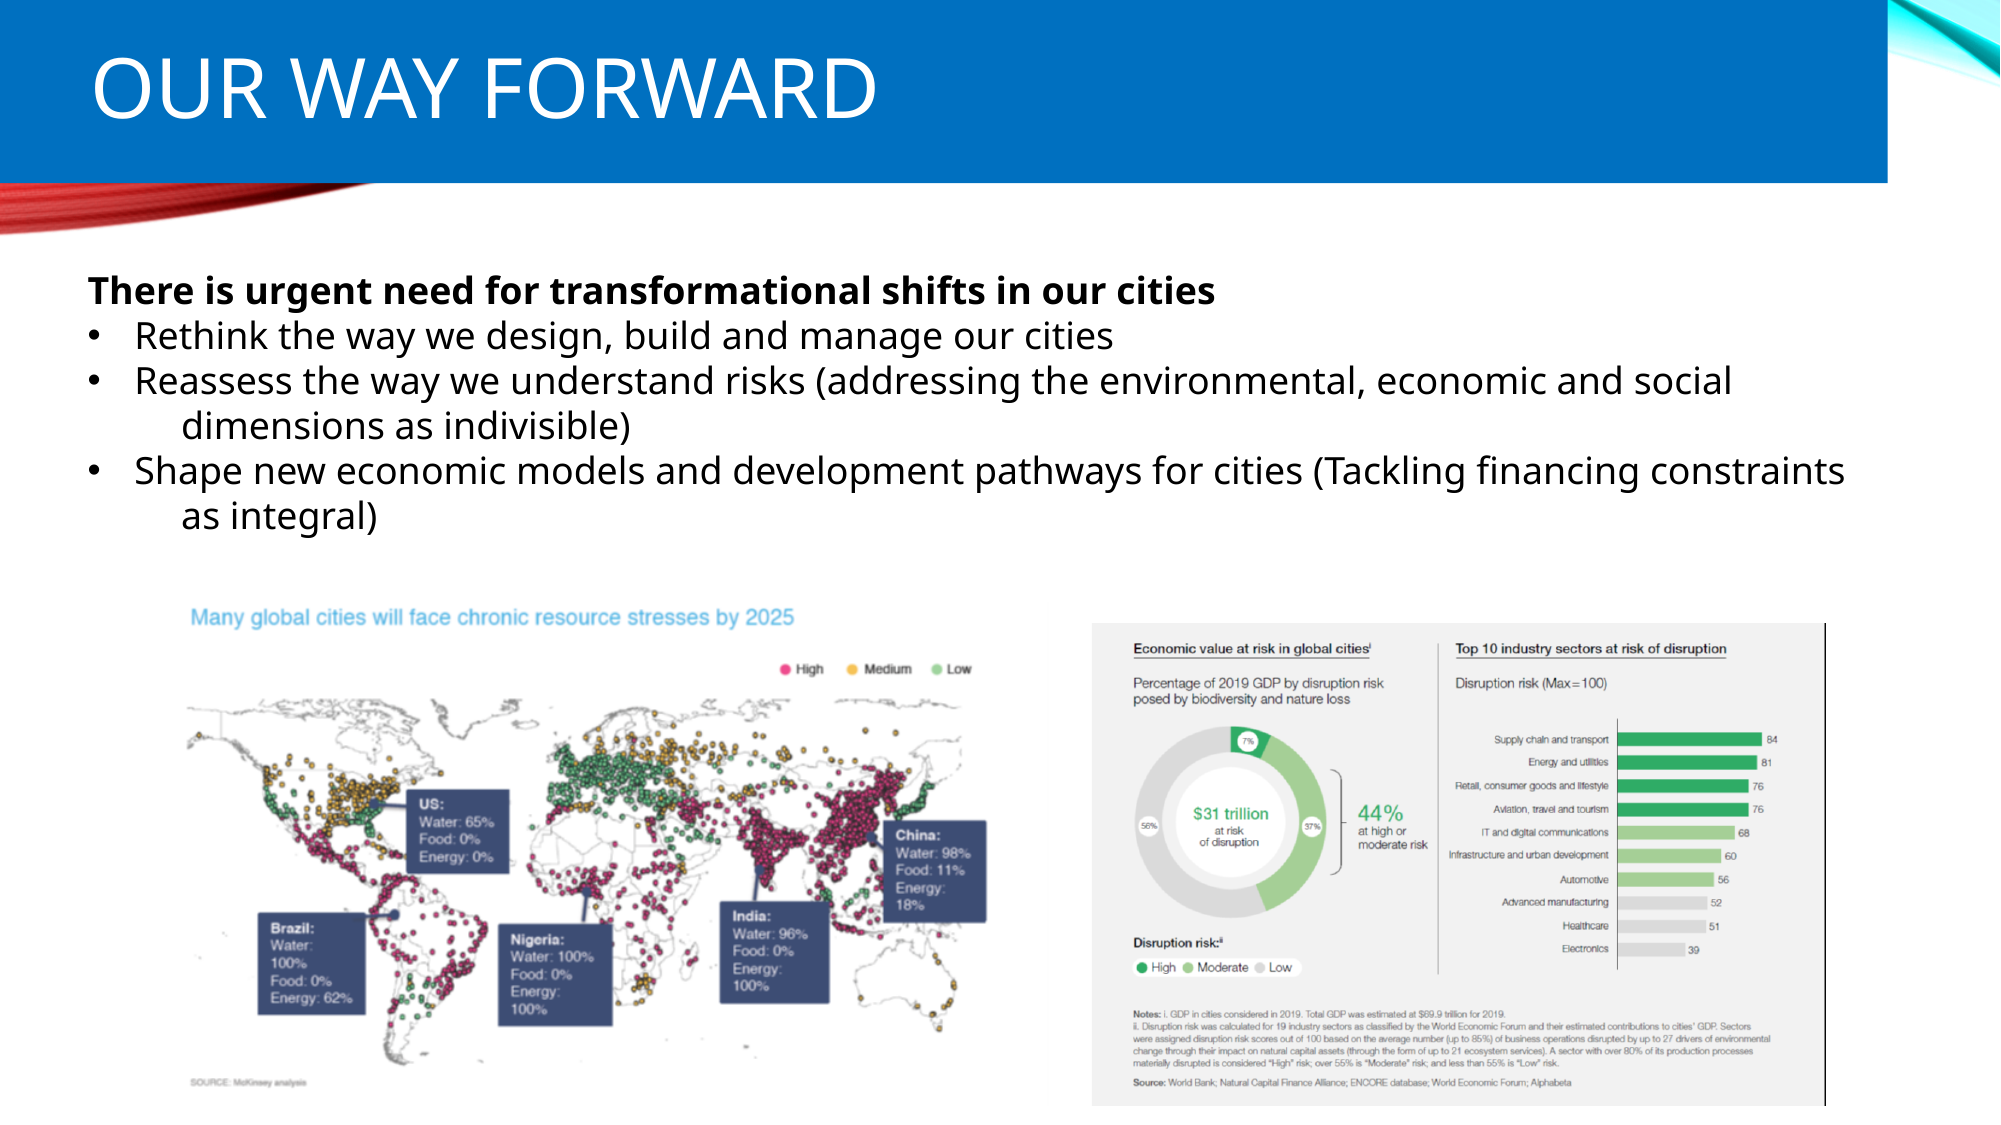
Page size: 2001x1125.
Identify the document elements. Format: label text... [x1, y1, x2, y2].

picture [173, 602, 1049, 1106]
picture [1091, 623, 1826, 1106]
text_box There is urgent need for transformational shifts in our cities Rethink the way we design, build and manage our cities Reassess the way we understand risks (addressing the environmental, economic and social dimensions as indivisible) Shape new economic models and development pathways for cities (Tackling financing constraints as integral) [72, 259, 1888, 547]
title our way forward [0, 0, 1888, 184]
